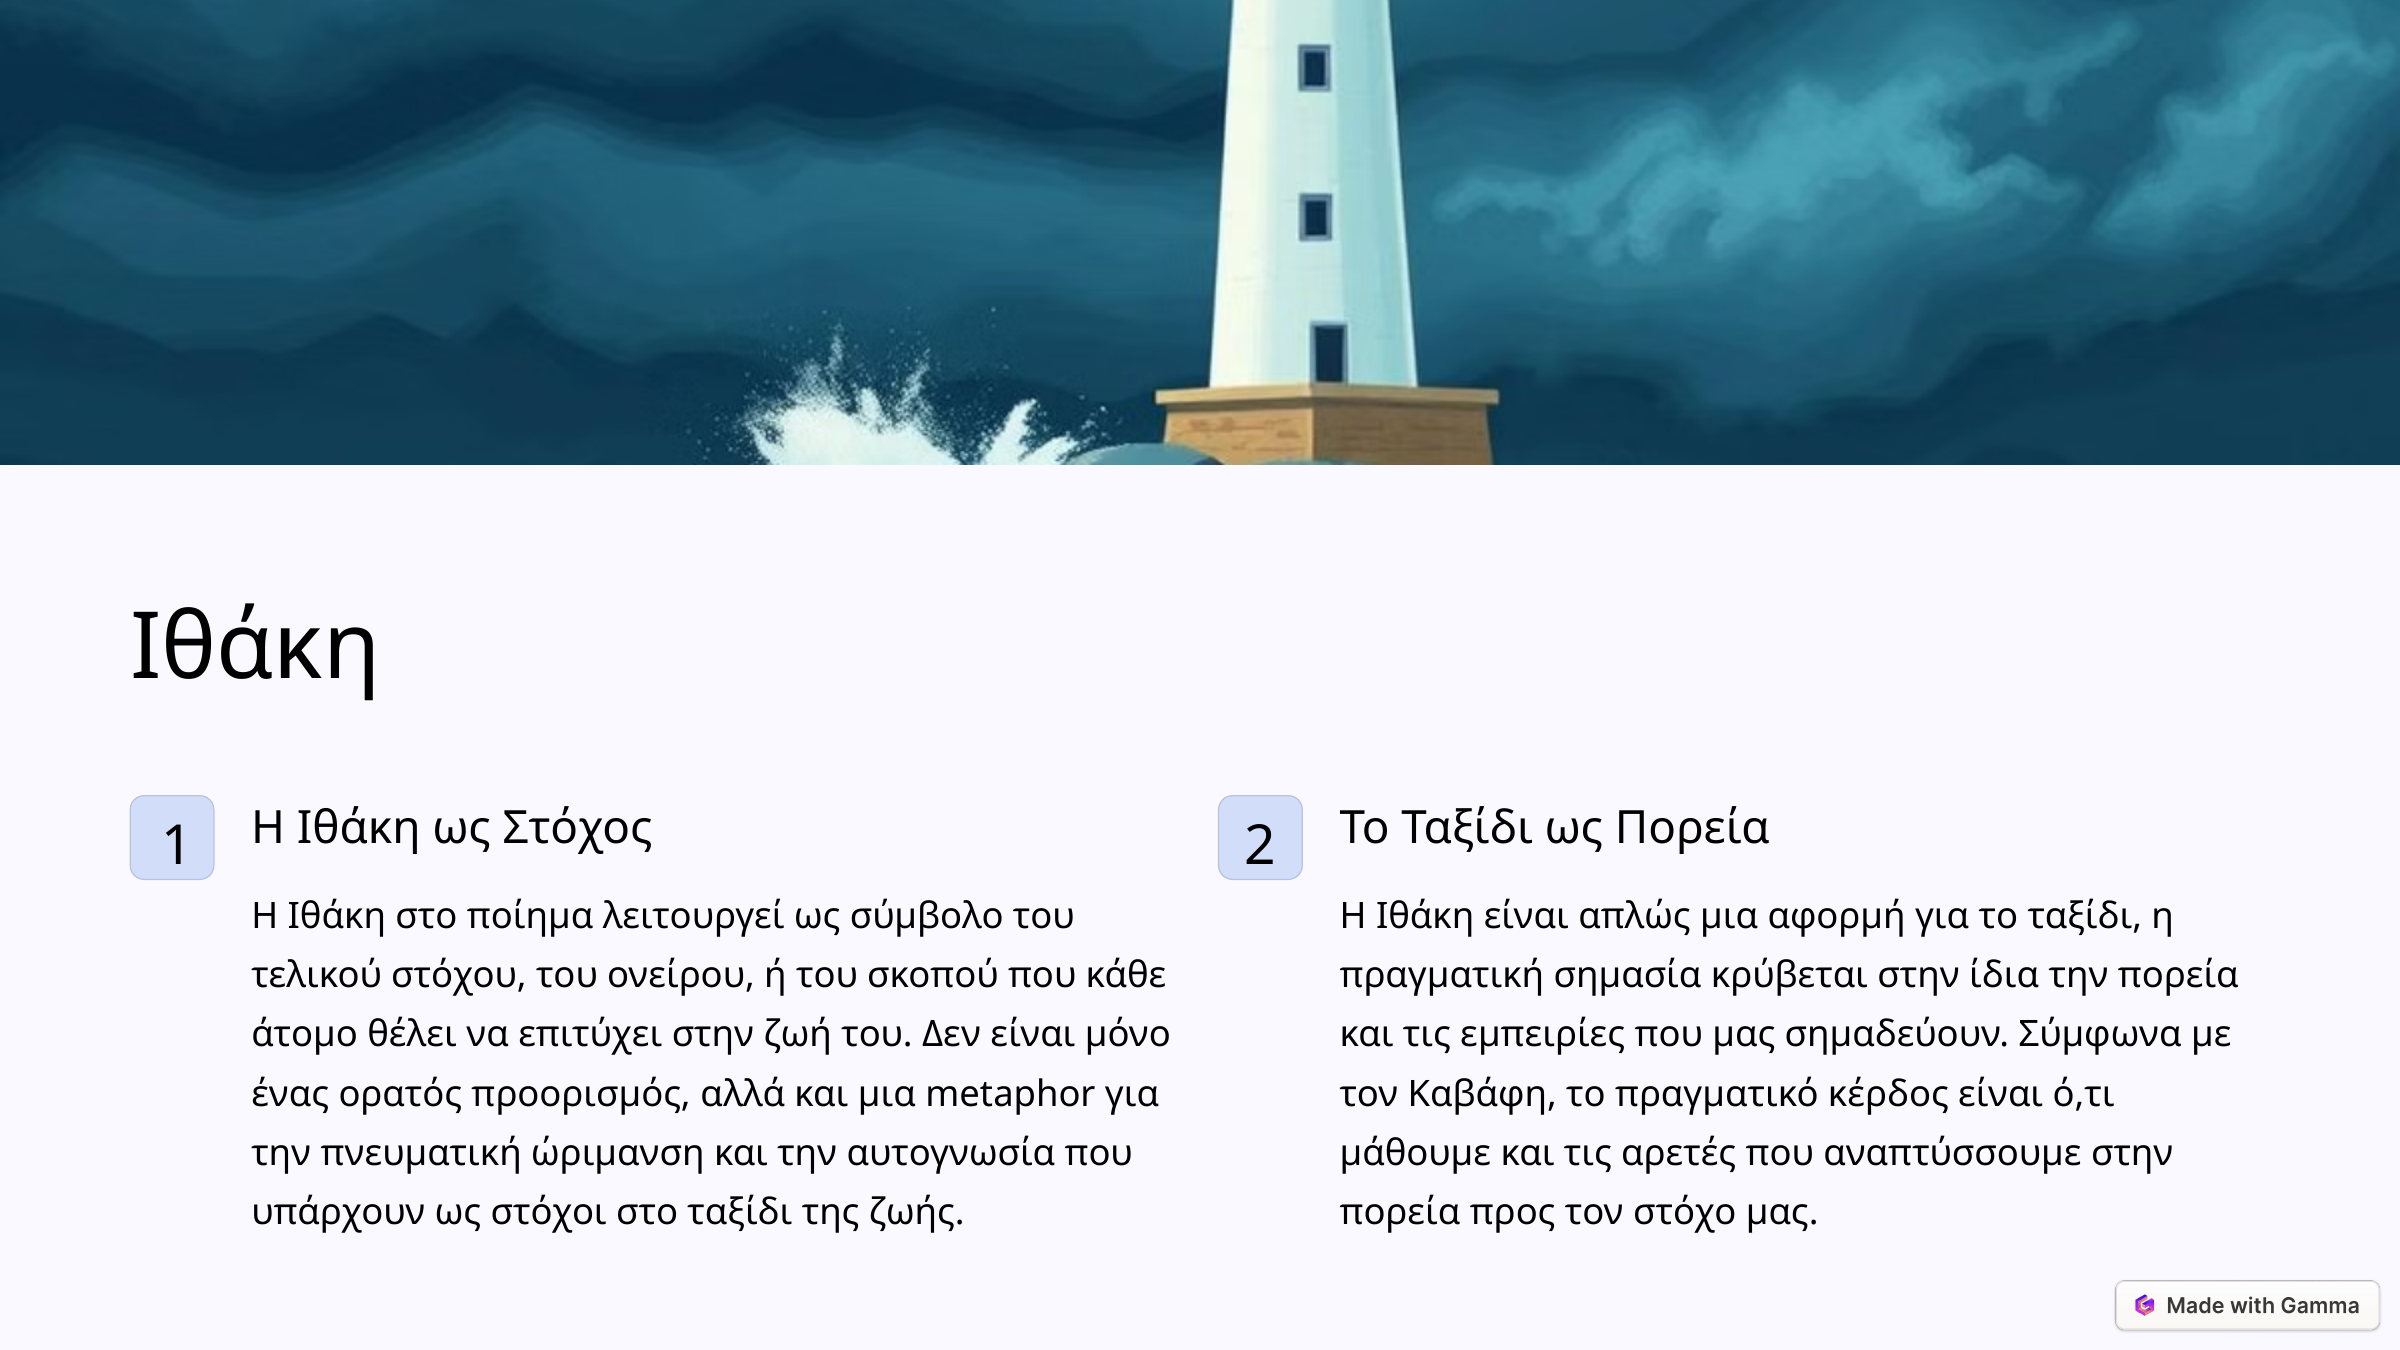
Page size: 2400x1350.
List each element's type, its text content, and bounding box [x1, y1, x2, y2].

text_box Η Ιθάκη είναι απλώς μια αφορμή για το ταξίδι, η πραγματική σημασία κρύβεται στην ίδια την πορεία και τις εμπειρίες που μας σημαδεύουν. Σύμφωνα με τον Καβάφη, το πραγματικό κέρδος είναι ό,τι μάθουμε και τις αρετές που αναπτύσσουμε στην πορεία προς τον στόχο μας. [1339, 876, 2270, 1234]
text_box Το Ταξίδι ως Πορεία [1339, 795, 1805, 854]
text_box [1218, 795, 1303, 880]
text_box Η Ιθάκη στο ποίημα λειτουργεί ως σύμβολο του τελικού στόχου, του ονείρου, ή του σκοπού που κάθε άτομο θέλει να επιτύχει στην ζωή του. Δεν είναι μόνο ένας ορατός προορισμός, αλλά και μια metaphor για την πνευματική ώριμανση και την αυτογνωσία που υπάρχουν ως στόχοι στο ταξίδι της ζωής. [251, 876, 1182, 1234]
picture [2106, 1271, 2389, 1339]
picture [0, 0, 2400, 466]
text_box Ιθάκη [130, 581, 1061, 698]
text_box 2 [1244, 809, 1277, 866]
text_box 1 [161, 809, 183, 866]
text_box Η Ιθάκη ως Στόχος [251, 795, 717, 854]
text_box [130, 795, 214, 880]
